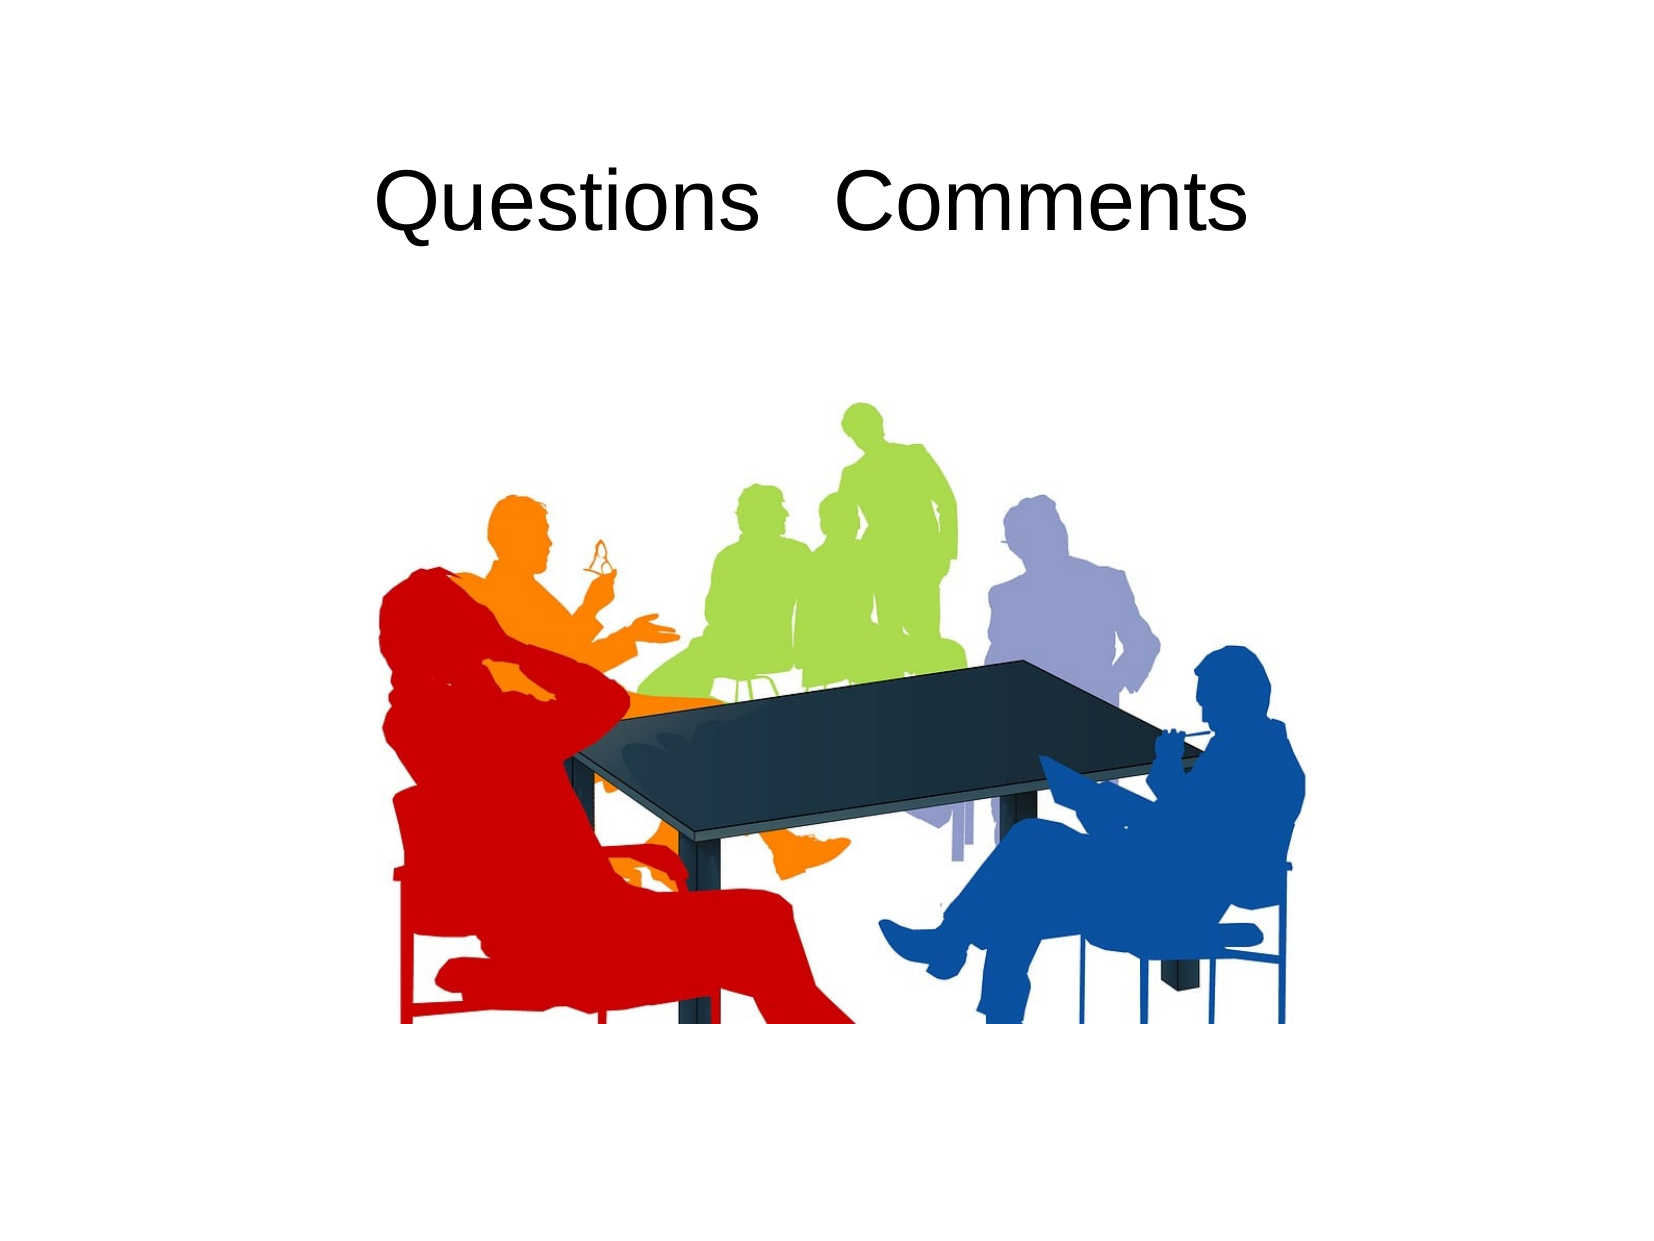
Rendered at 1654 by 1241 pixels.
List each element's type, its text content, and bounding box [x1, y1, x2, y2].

picture [345, 319, 1344, 1024]
title Questions Comments [118, 112, 1506, 281]
